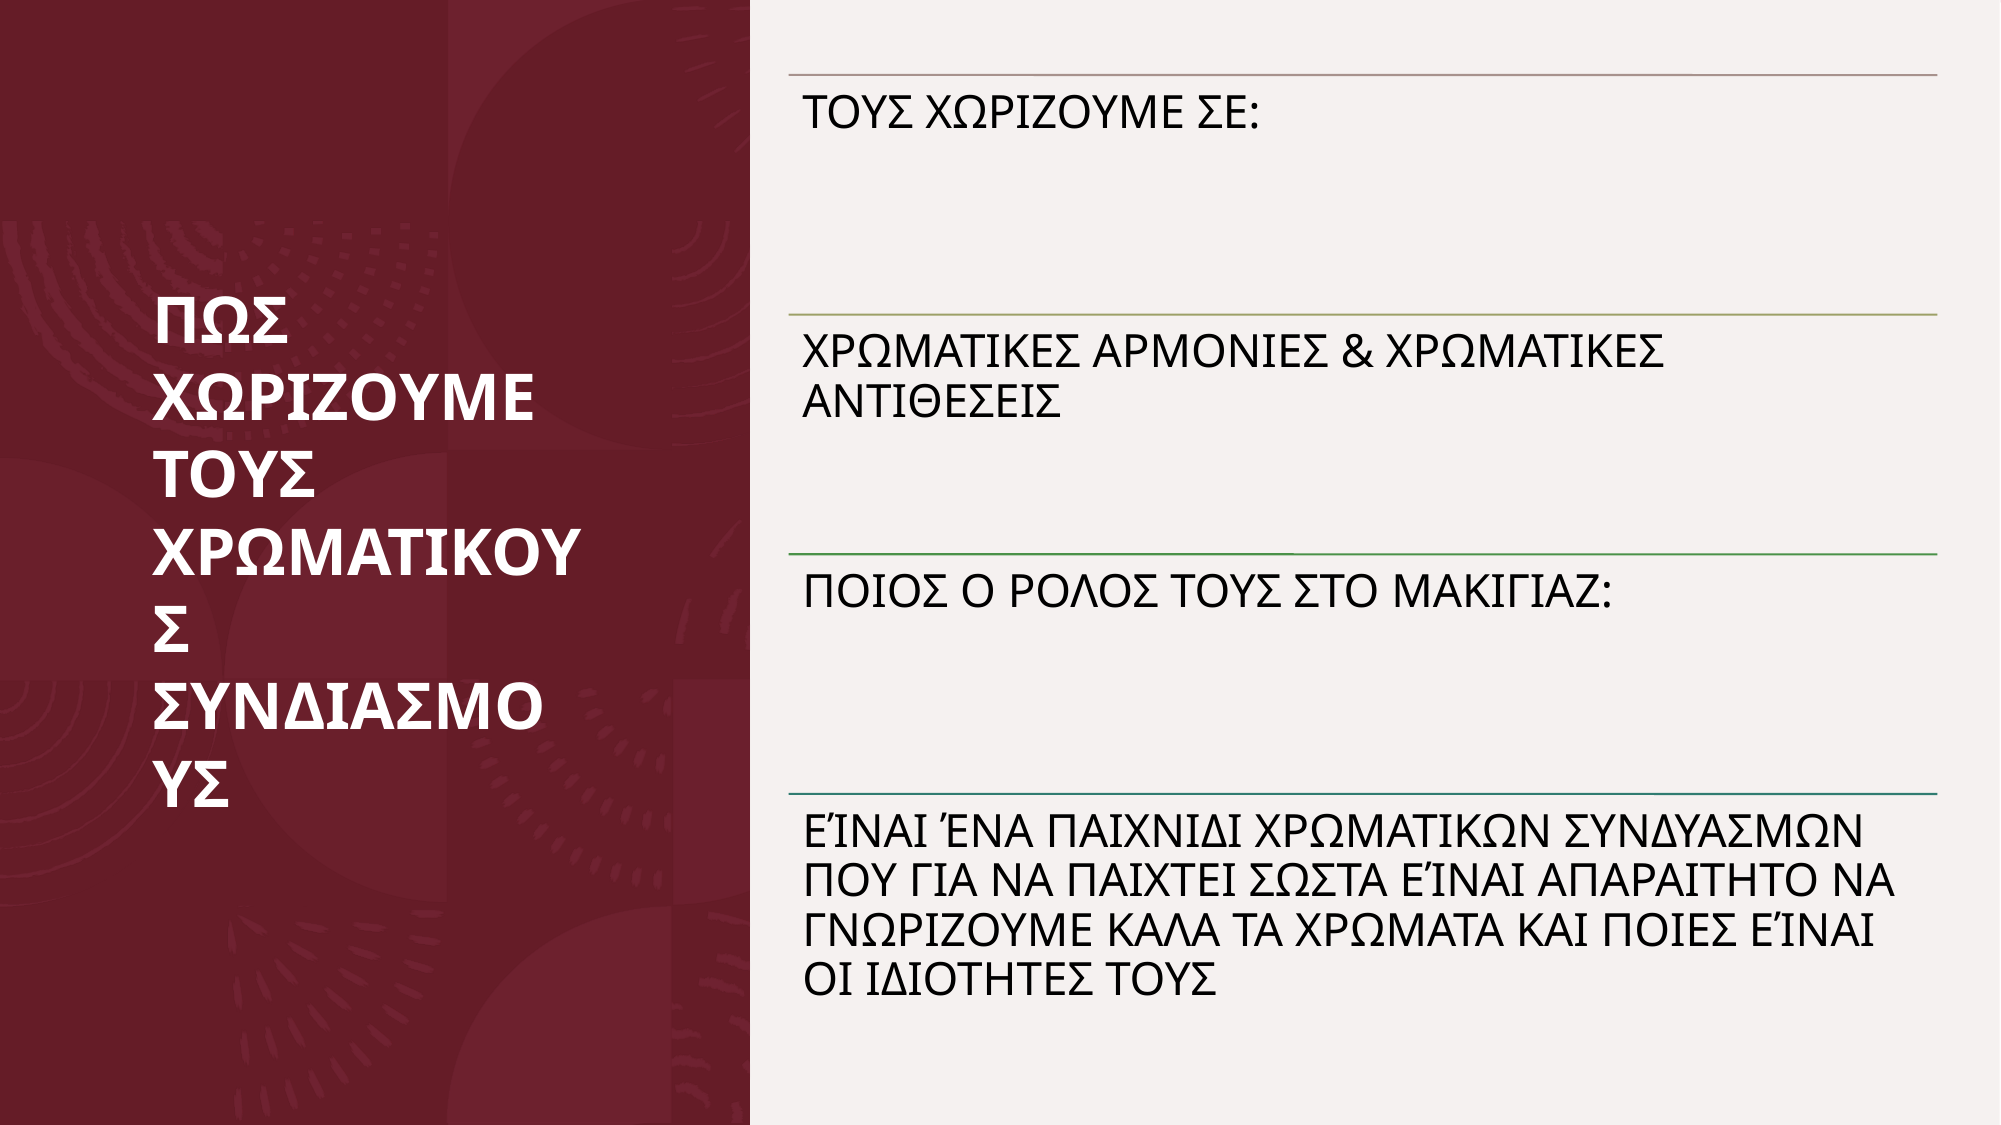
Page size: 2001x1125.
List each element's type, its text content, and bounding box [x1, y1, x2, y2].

text_box ΠΟΙΟΣ Ο ΡΟΛΟΣ ΤΟΥΣ ΣΤΟ ΜΑΚΙΓΙΑΖ: [788, 554, 1938, 793]
title ΠΩΣ ΧΩΡΙΖΟΥΜΕ ΤΟΥΣ ΧΡΩΜΑΤΙΚΟΥΣ ΣΥΝΔΙΑΣΜΟΥΣ [137, 91, 601, 1007]
text_box [0, 0, 2000, 1125]
text_box ΧΡΩΜΑΤΙΚΕΣ ΑΡΜΟΝΙΕΣ & ΧΡΩΜΑΤΙΚΕΣ ΑΝΤΙΘΕΣΕΙΣ [788, 314, 1938, 554]
text_box ΤΟΥΣ ΧΩΡΙΖΟΥΜΕ ΣΕ: [788, 75, 1938, 314]
text_box ΕΊΝΑΙ ΈΝΑ ΠΑΙΧΝΙΔΙ ΧΡΩΜΑΤΙΚΩΝ ΣΥΝΔΥΑΣΜΩΝ ΠΟΥ ΓΙΑ ΝΑ ΠΑΙΧΤΕΙ ΣΩΣΤΑ ΕΊΝΑΙ ΑΠΑΡΑΙΤΗΤΟ ΝΑ ΓΝΩΡΙΖΟΥΜΕ ΚΑΛΑ ΤΑ ΧΡΩΜΑΤΑ ΚΑΙ ΠΟΙΕΣ ΕΊΝΑΙ ΟΙ ΙΔΙΟΤΗΤΕΣ ΤΟΥΣ [788, 793, 1938, 1034]
